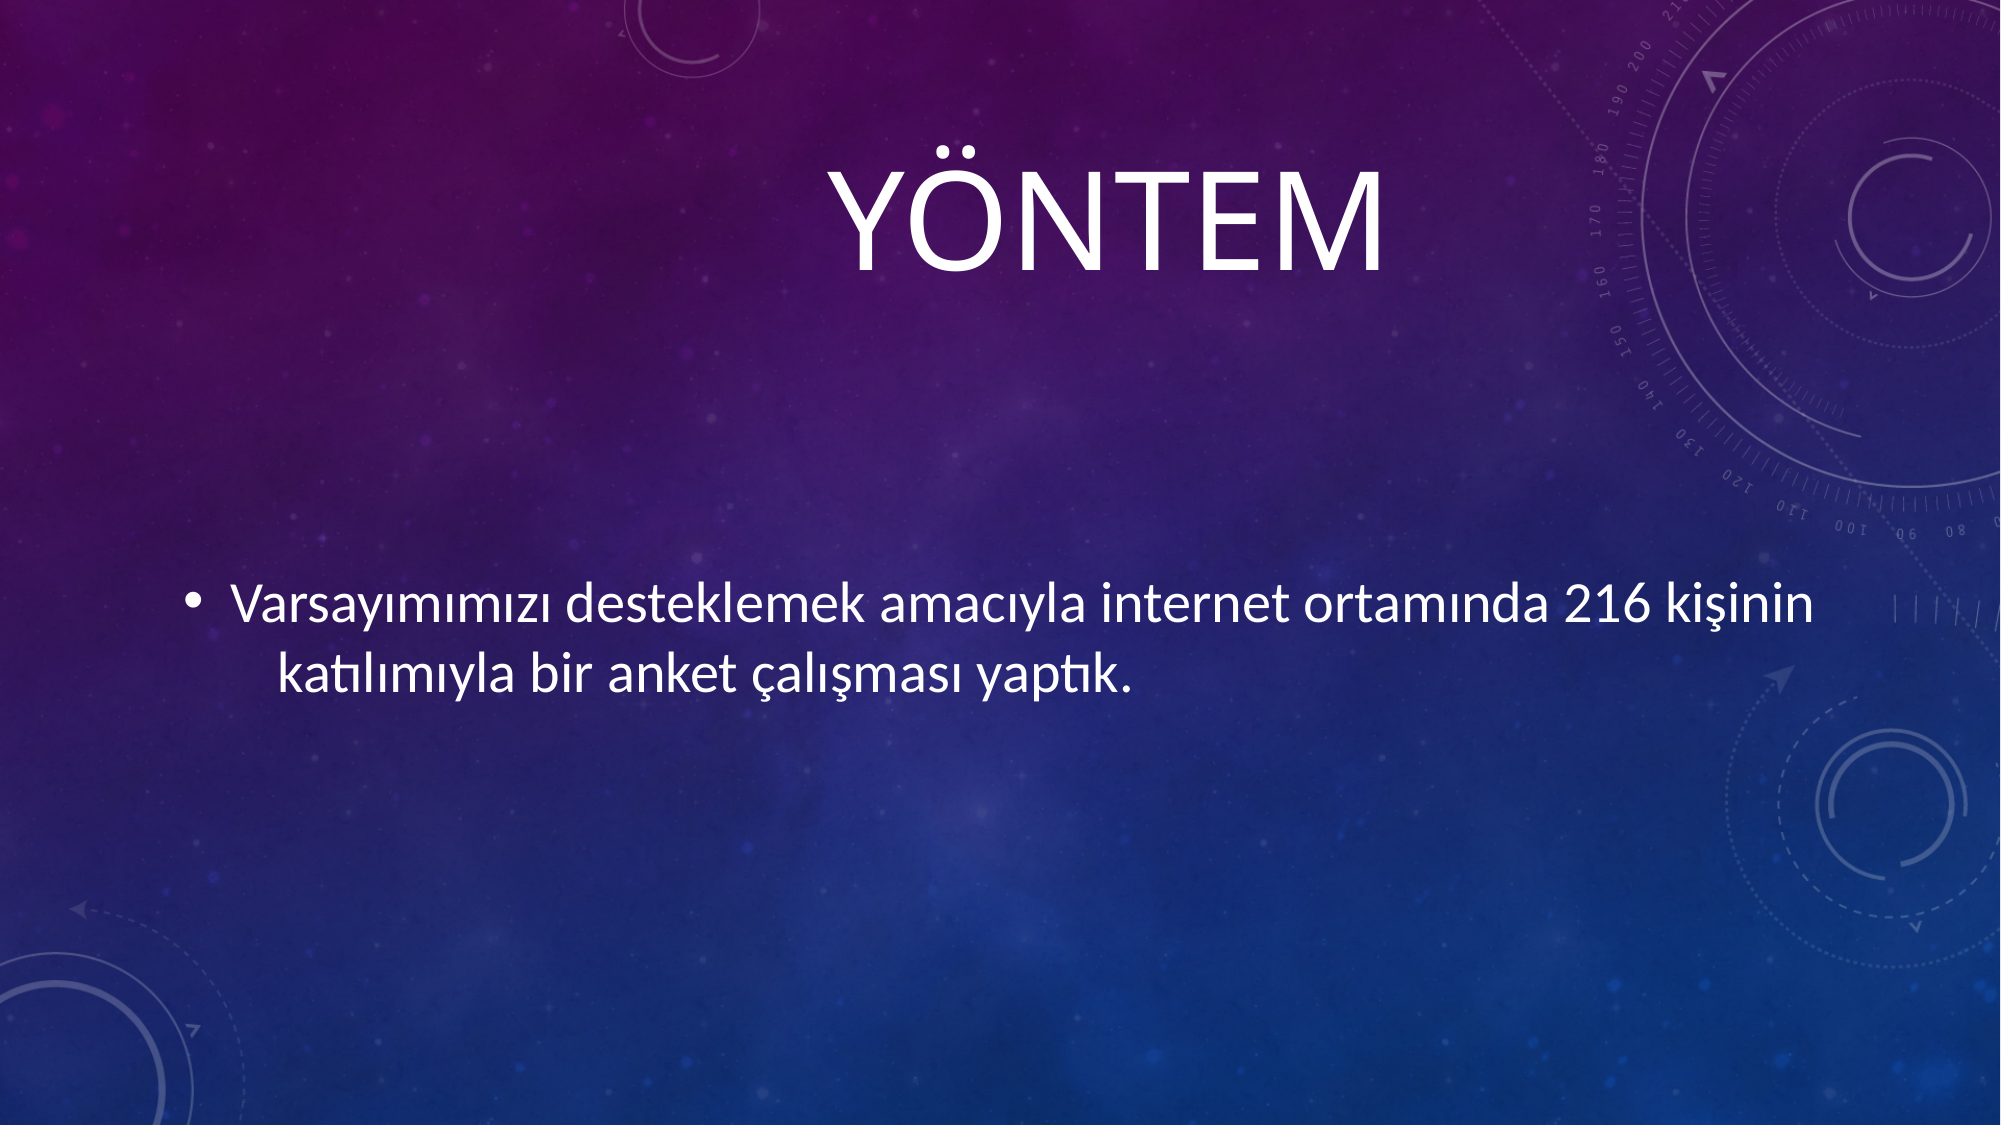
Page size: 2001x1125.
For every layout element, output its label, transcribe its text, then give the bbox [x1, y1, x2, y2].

title YÖNTEM [169, 96, 1832, 335]
list Varsayımımızı desteklemek amacıyla internet ortamında 216 kişinin katılımıyla bir anket çalışması yaptık. [169, 335, 1832, 934]
